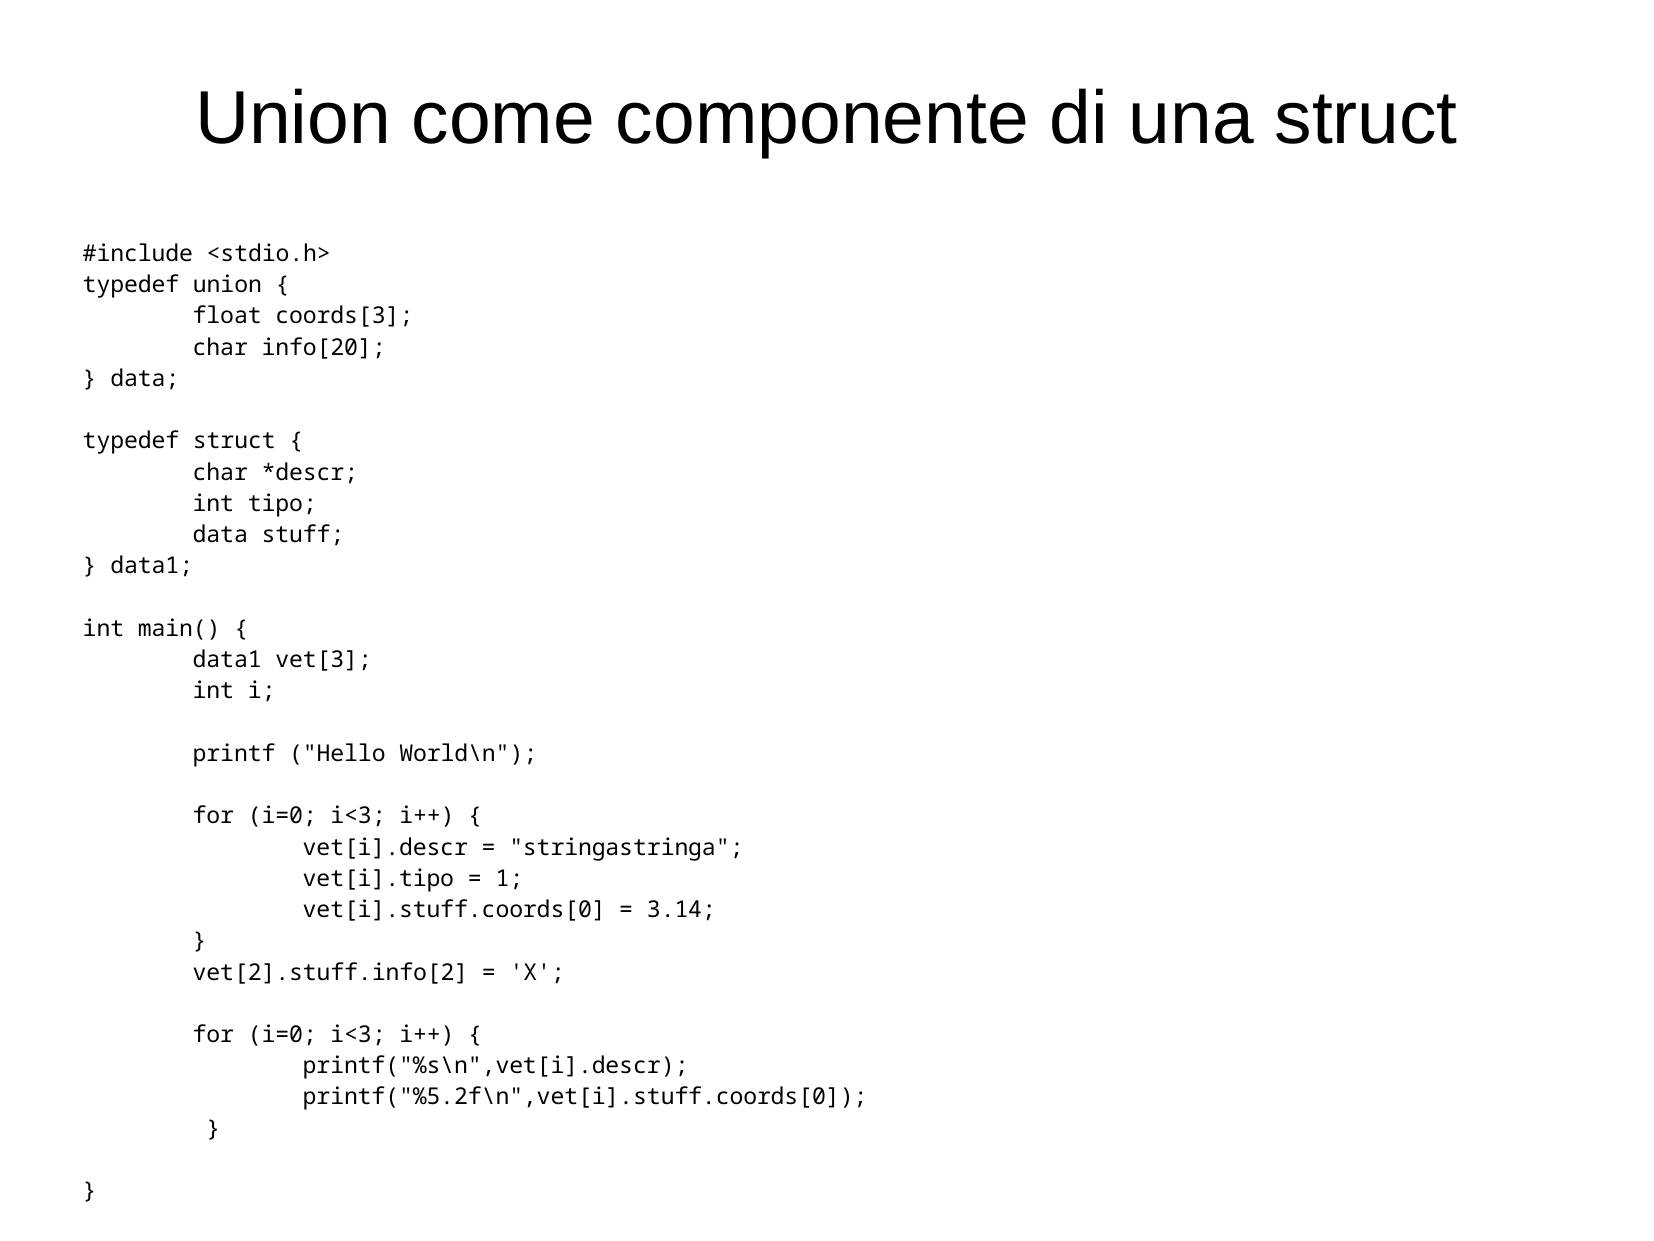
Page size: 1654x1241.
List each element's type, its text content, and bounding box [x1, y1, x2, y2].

list #include <stdio.h> typedef union { float coords[3]; char info[20]; } data; typedef struct { char *descr; int tipo; data stuff; } data1; int main() { data1 vet[3]; int i; printf ("Hello World\n"); for (i=0; i<3; i++) { vet[i].descr = "stringastringa"; vet[i].tipo = 1; vet[i].stuff.coords[0] = 3.14; } vet[2].stuff.info[2] = 'X'; for (i=0; i<3; i++) { printf("%s\n",vet[i].descr); printf("%5.2f\n",vet[i].stuff.coords[0]); } } [82, 237, 1571, 1216]
title Union come componente di una struct [82, 13, 1571, 222]
